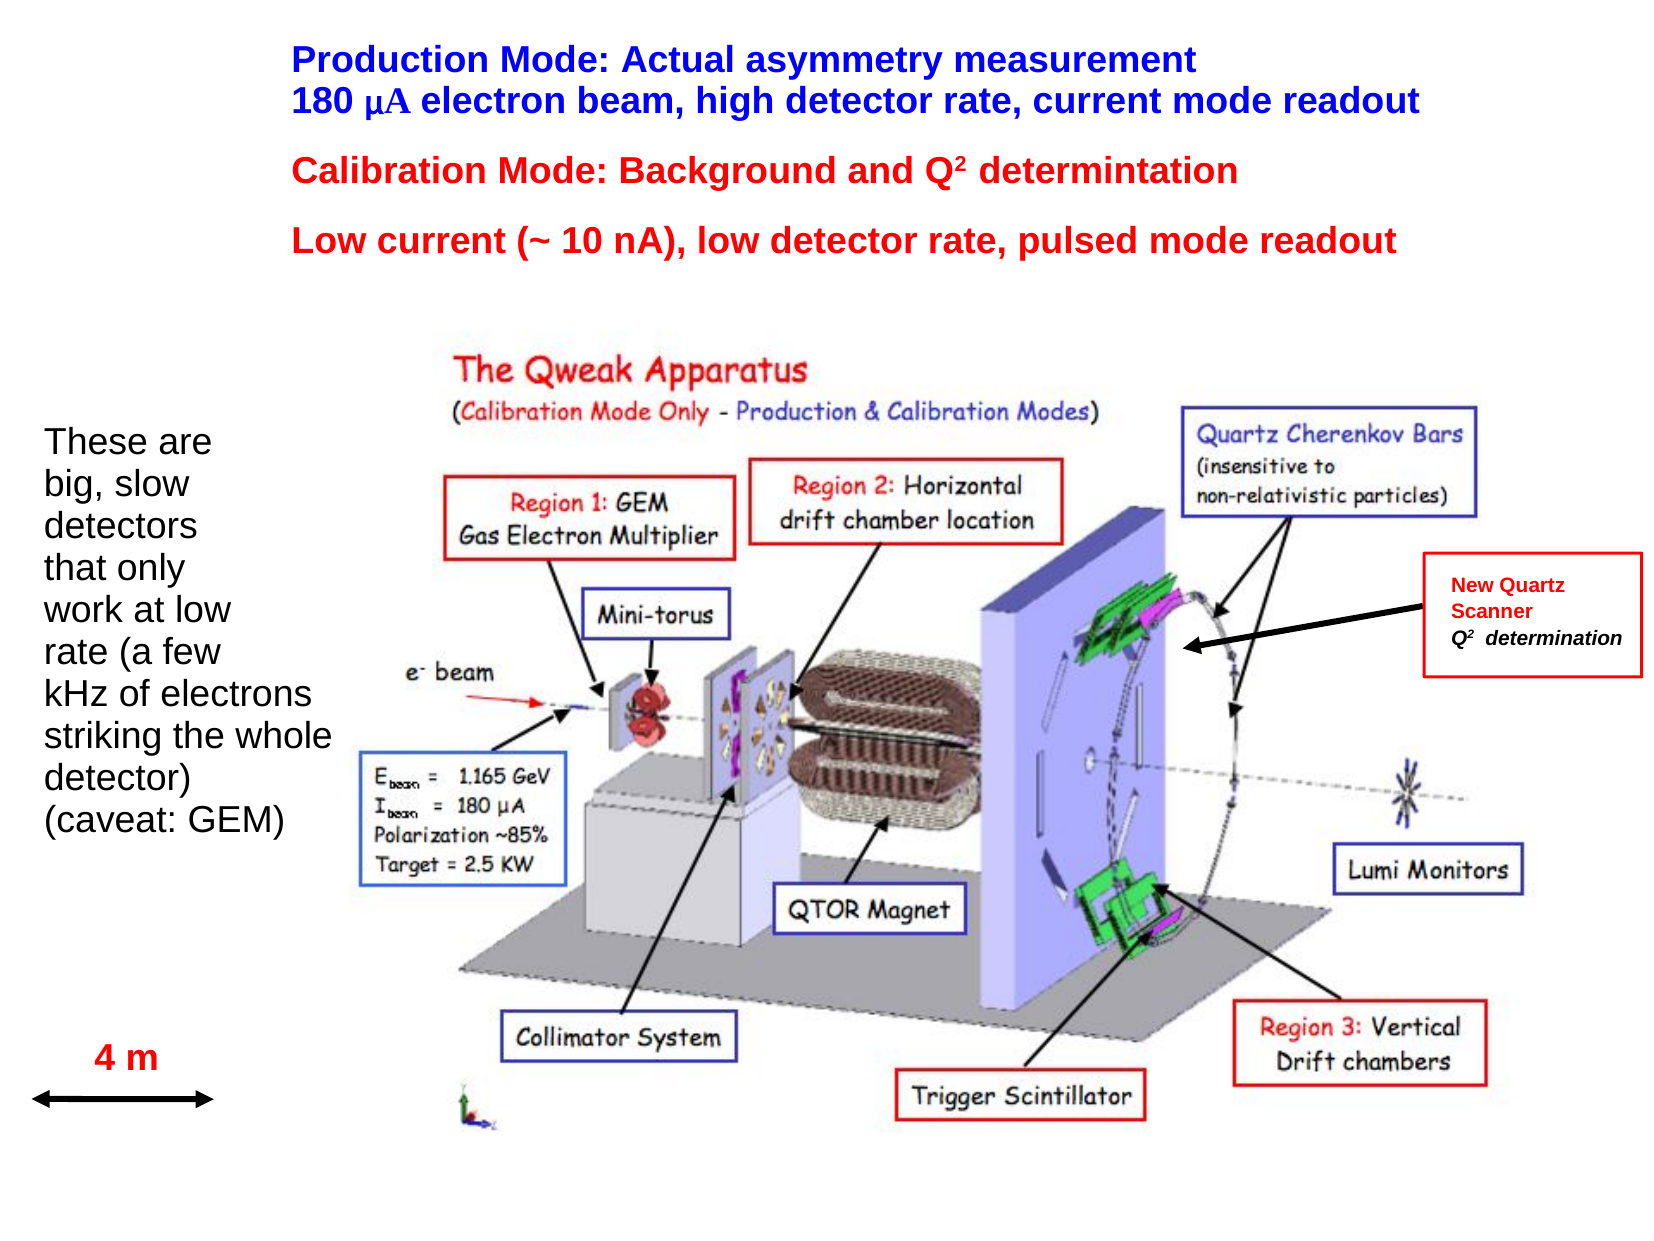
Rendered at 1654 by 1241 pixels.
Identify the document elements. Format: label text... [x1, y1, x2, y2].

text_box 4 m [79, 1030, 174, 1087]
text_box These are big, slow detectors that only work at low rate (a few kHz of electrons striking the whole detector) (caveat: GEM) [29, 413, 348, 986]
picture [1426, 555, 1564, 675]
text_box Production Mode: Actual asymmetry measurement 180 A electron beam, high detector rate, current mode readout Calibration Mode: Background and Q2 determintation Low current (~ 10 nA), low detector rate, pulsed mode readout [276, 21, 1436, 269]
picture [323, 277, 1564, 1208]
text_box New Quartz Scanner Q2 determination [1436, 566, 1638, 658]
